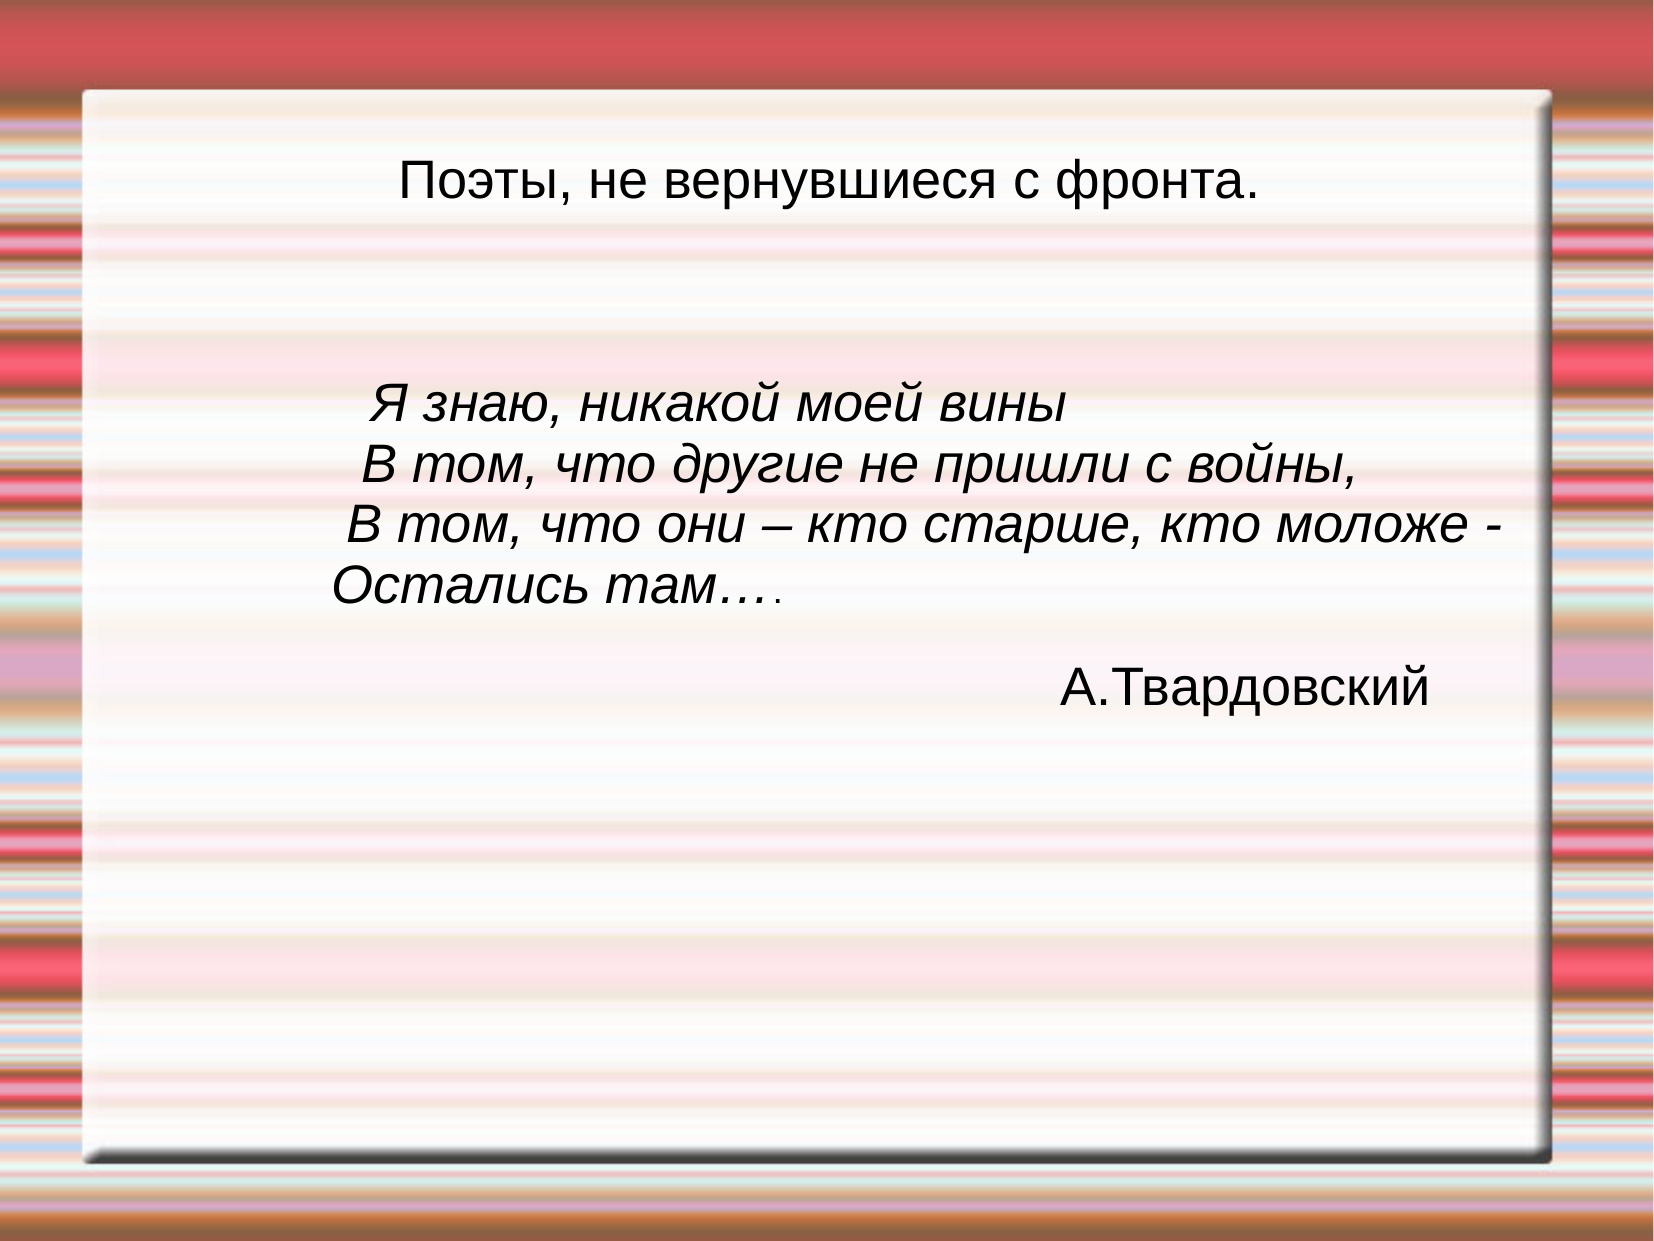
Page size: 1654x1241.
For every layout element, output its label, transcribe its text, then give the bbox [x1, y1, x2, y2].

text_box Поэты, не вернувшиеся с фронта. Я знаю, никакой моей вины В том, что другие не пришли с войны, В том, что они – кто старше, кто моложе - Остались там…. А.Твардовский [121, 141, 1536, 779]
picture [0, 0, 1654, 1241]
